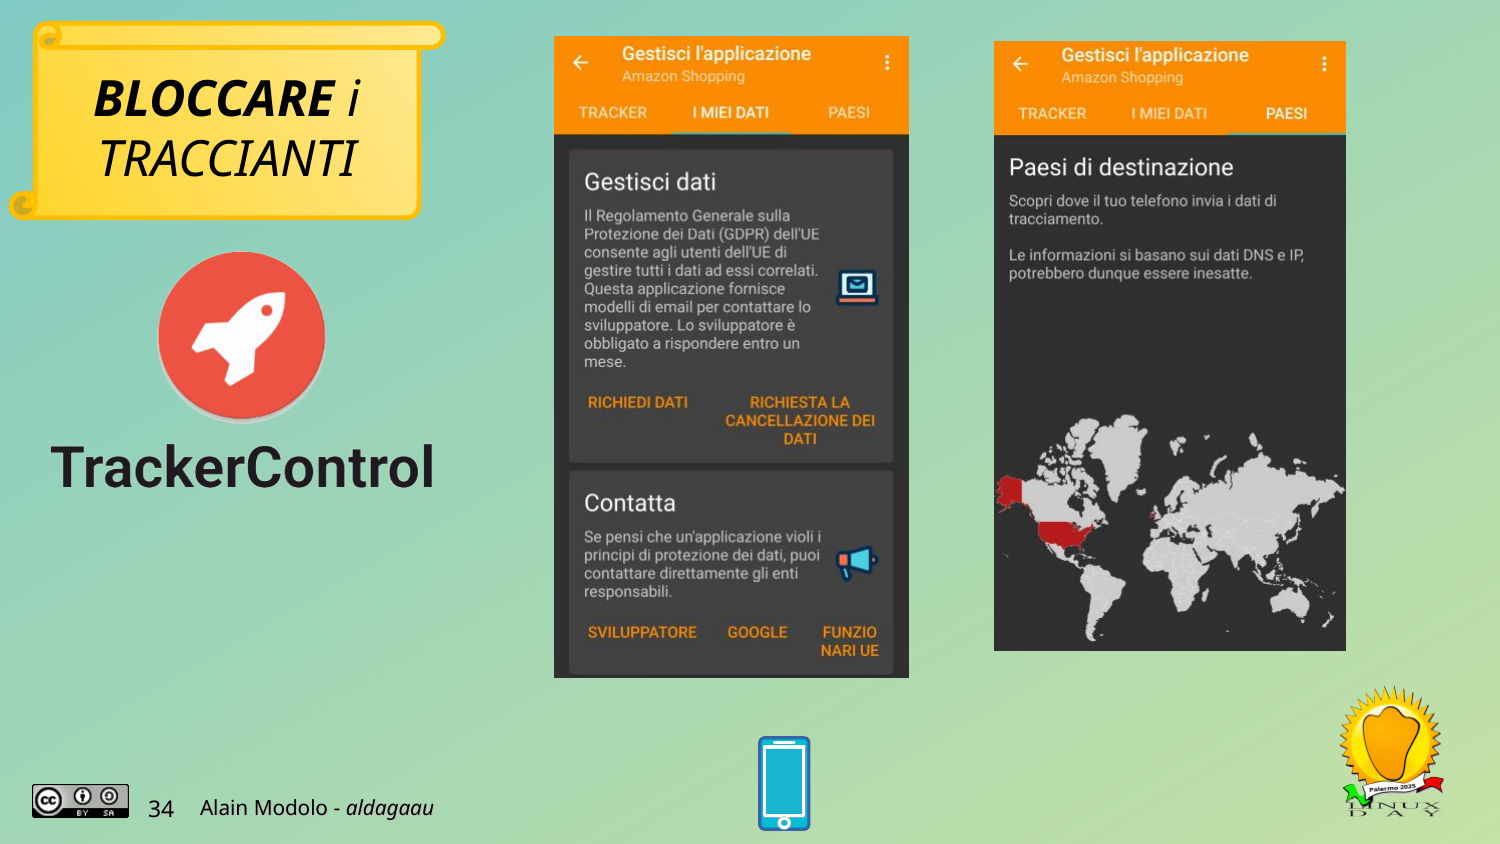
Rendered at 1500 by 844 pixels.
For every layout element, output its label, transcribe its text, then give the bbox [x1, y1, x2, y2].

picture [554, 36, 909, 678]
picture [50, 251, 432, 488]
picture [994, 41, 1346, 651]
text_box [759, 737, 809, 830]
picture [32, 784, 129, 818]
text_box BLOCCARE i TRACCIANTI [26, 23, 444, 218]
picture [1233, 670, 1500, 844]
